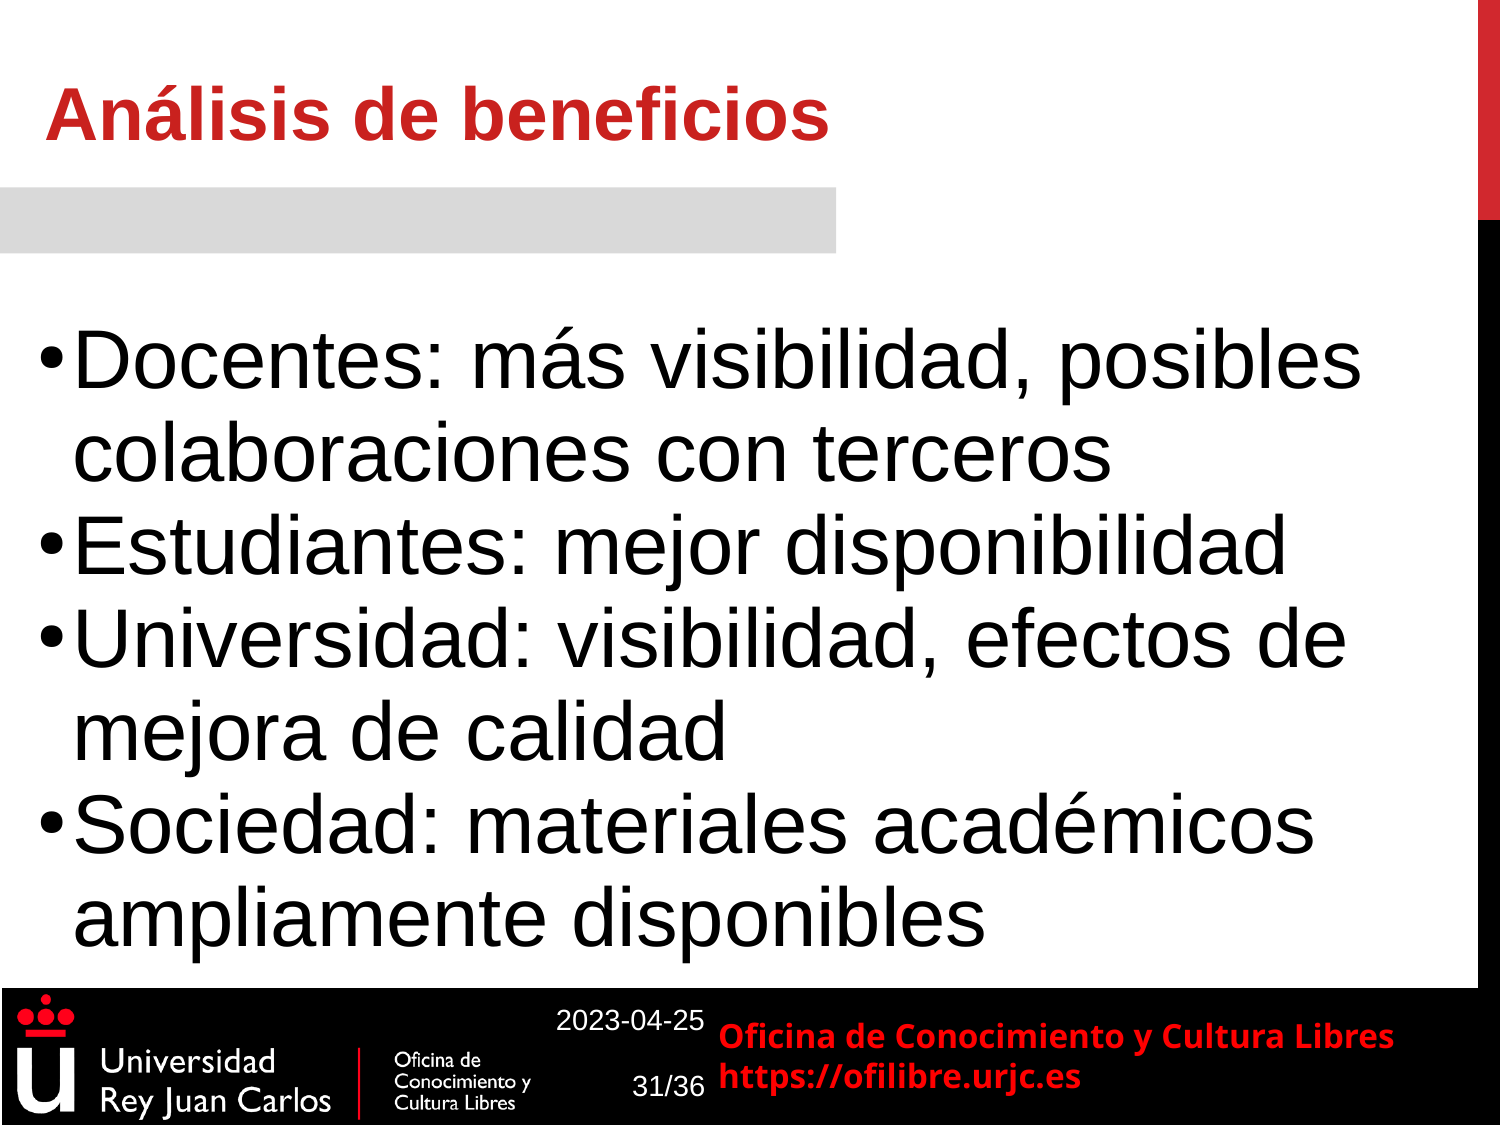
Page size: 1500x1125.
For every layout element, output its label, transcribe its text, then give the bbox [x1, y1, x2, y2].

title [75, 7, 1425, 196]
text_box Análisis de beneficios [30, 64, 1306, 248]
text_box Docentes: más visibilidad, posibles colaboraciones con terceros Estudiantes: mejor disponibilidad Universidad: visibilidad, efectos de mejora de calidad Sociedad: materiales académicos ampliamente disponibles [22, 305, 1463, 972]
picture [17, 994, 531, 1120]
